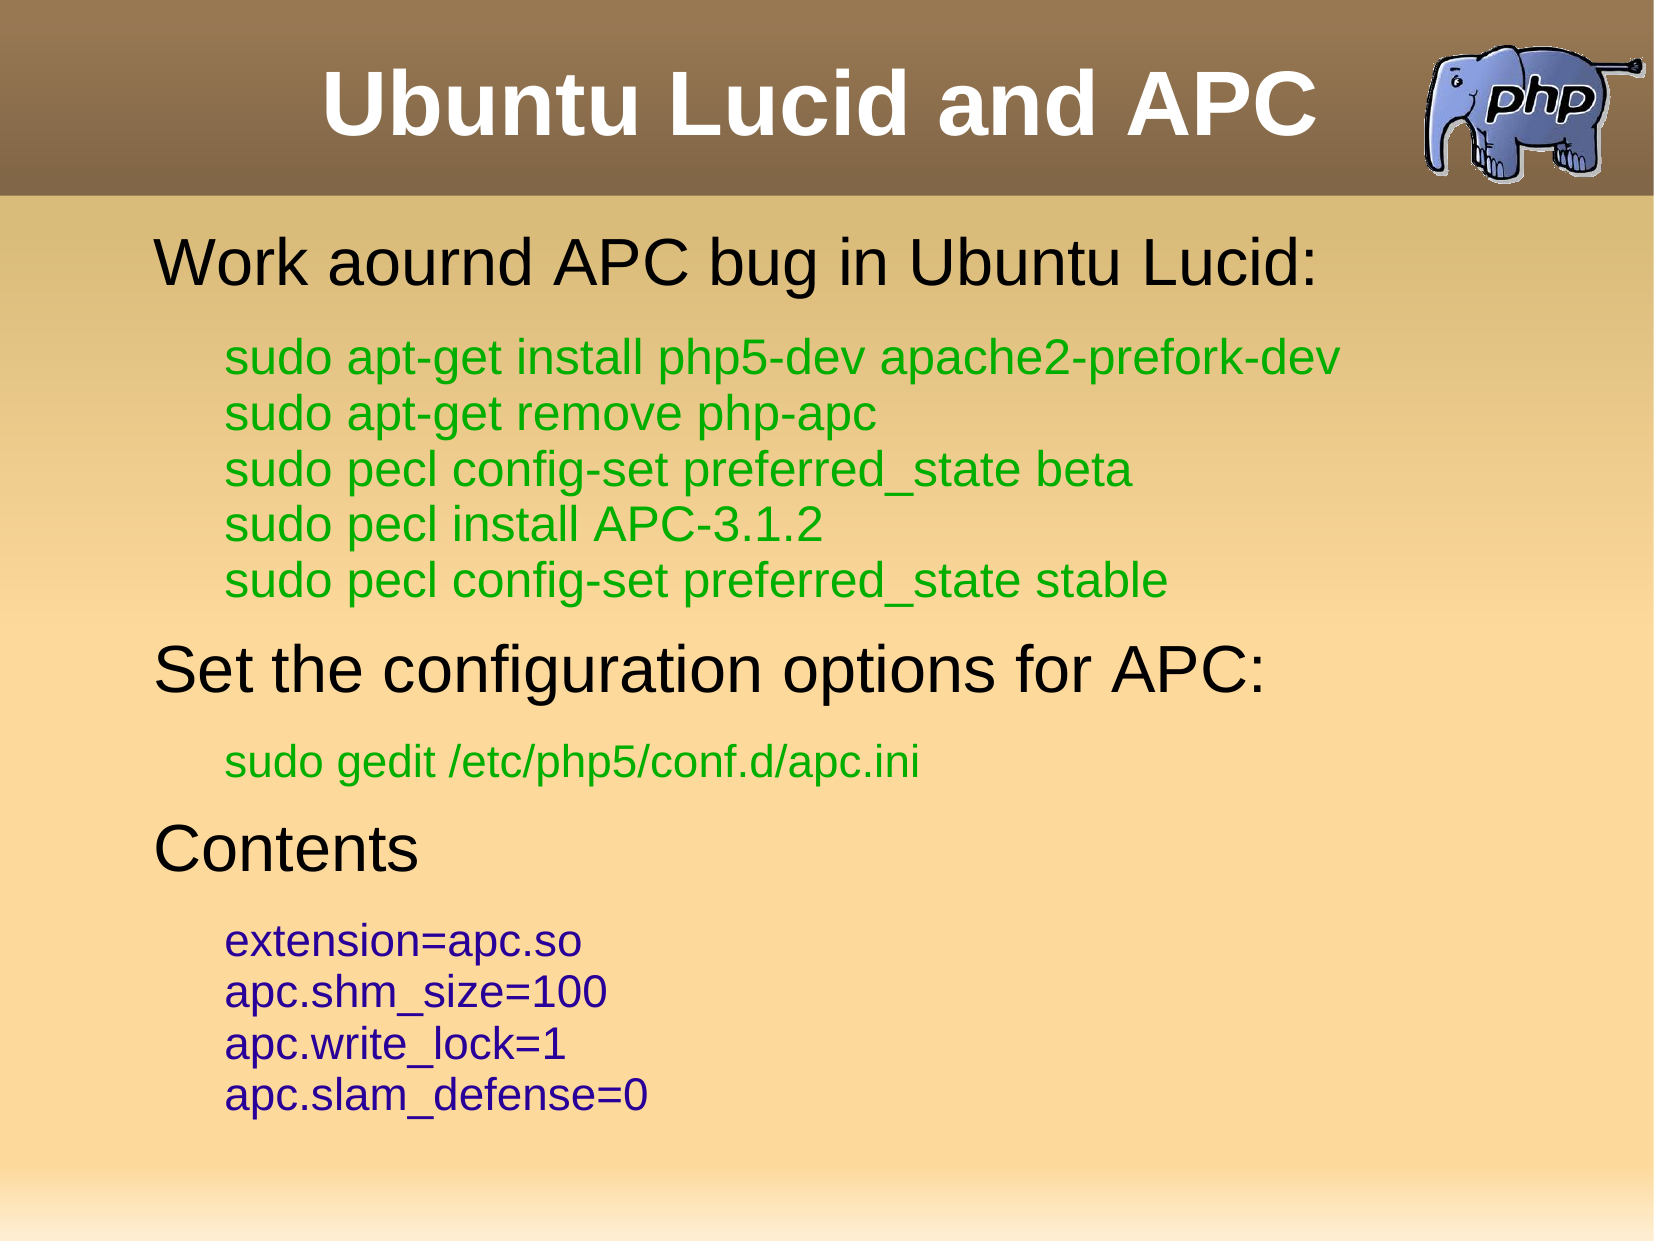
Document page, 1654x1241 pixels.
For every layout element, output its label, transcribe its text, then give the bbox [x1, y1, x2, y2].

list Work aournd APC bug in Ubuntu Lucid: sudo apt-get install php5-dev apache2-prefork-dev sudo apt-get remove php-apc sudo pecl config-set preferred_state beta sudo pecl install APC-3.1.2 sudo pecl config-set preferred_state stable Set the configuration options for APC: sudo gedit /etc/php5/conf.d/apc.ini Contents extension=apc.so apc.shm_size=100 apc.write_lock=1 apc.slam_defense=0 [82, 225, 1571, 1219]
picture [0, 0, 1654, 1241]
title Ubuntu Lucid and APC [76, 7, 1565, 200]
